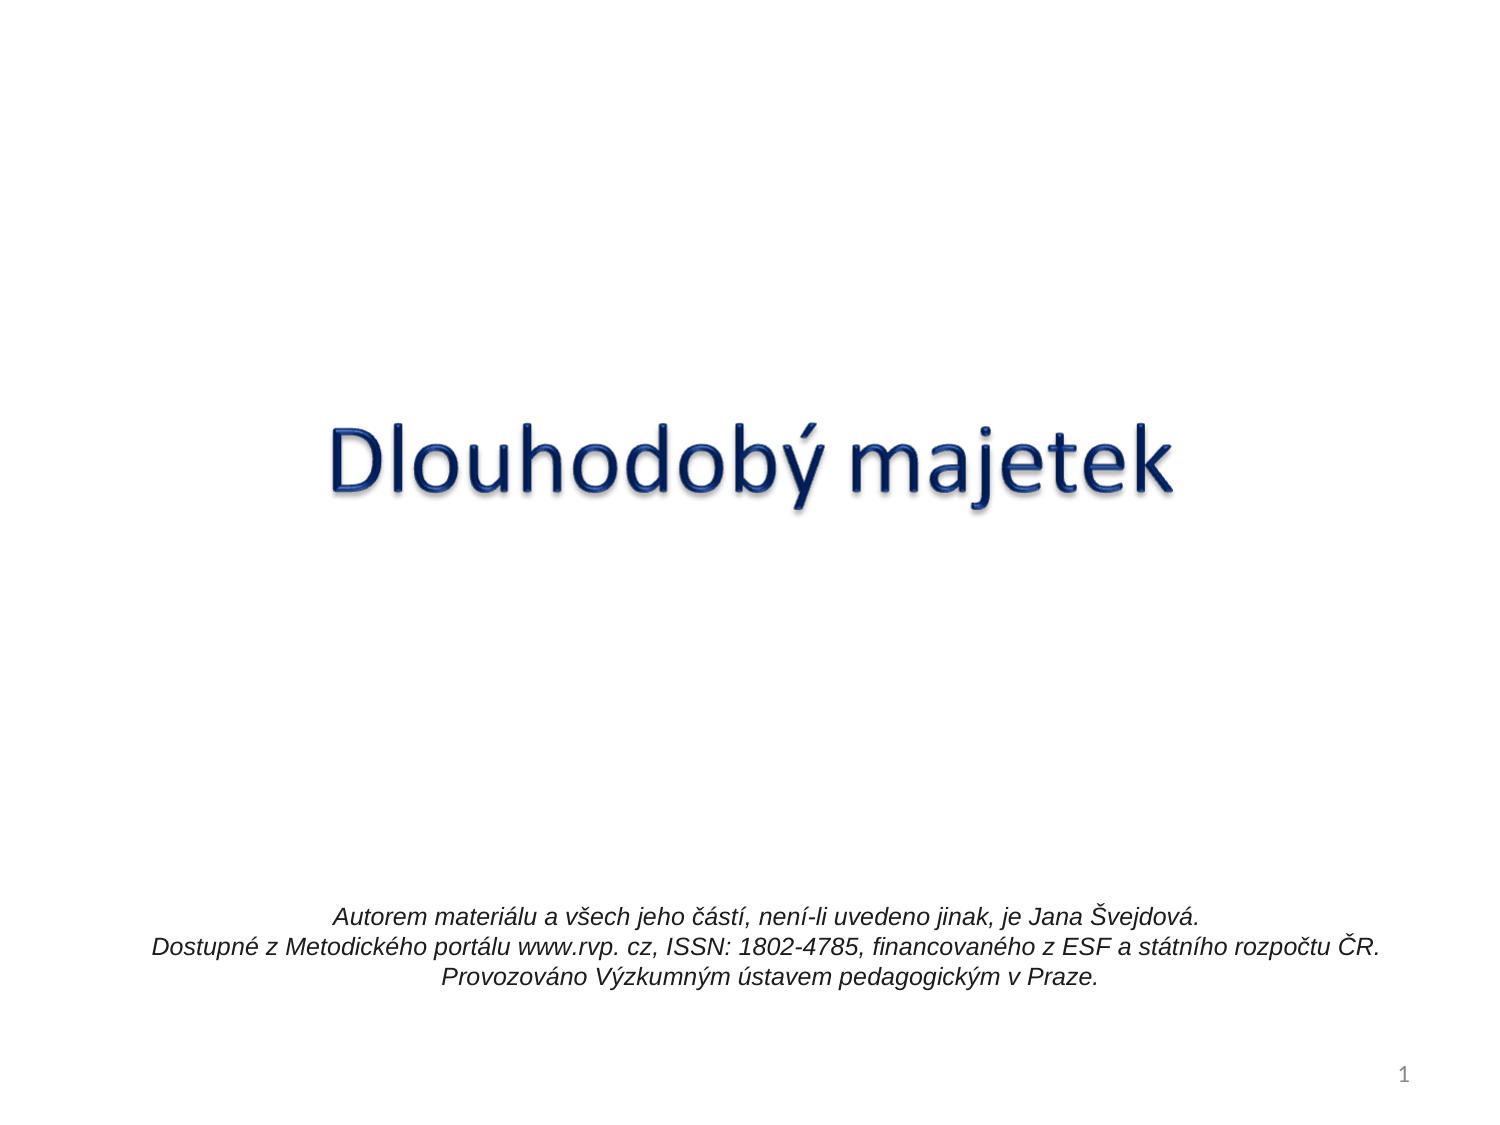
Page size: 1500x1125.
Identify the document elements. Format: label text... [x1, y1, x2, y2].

text_box <číslo> [1074, 1042, 1426, 1103]
text_box [102, 332, 1397, 594]
text_box Autorem materiálu a všech jeho částí, není-li uvedeno jinak, je Jana Švejdová. Dostupné z Metodického portálu www.rvp. cz, ISSN: 1802-4785, financovaného z ESF a státního rozpočtu ČR. Provozováno Výzkumným ústavem pedagogickým v Praze. [123, 893, 1412, 1102]
